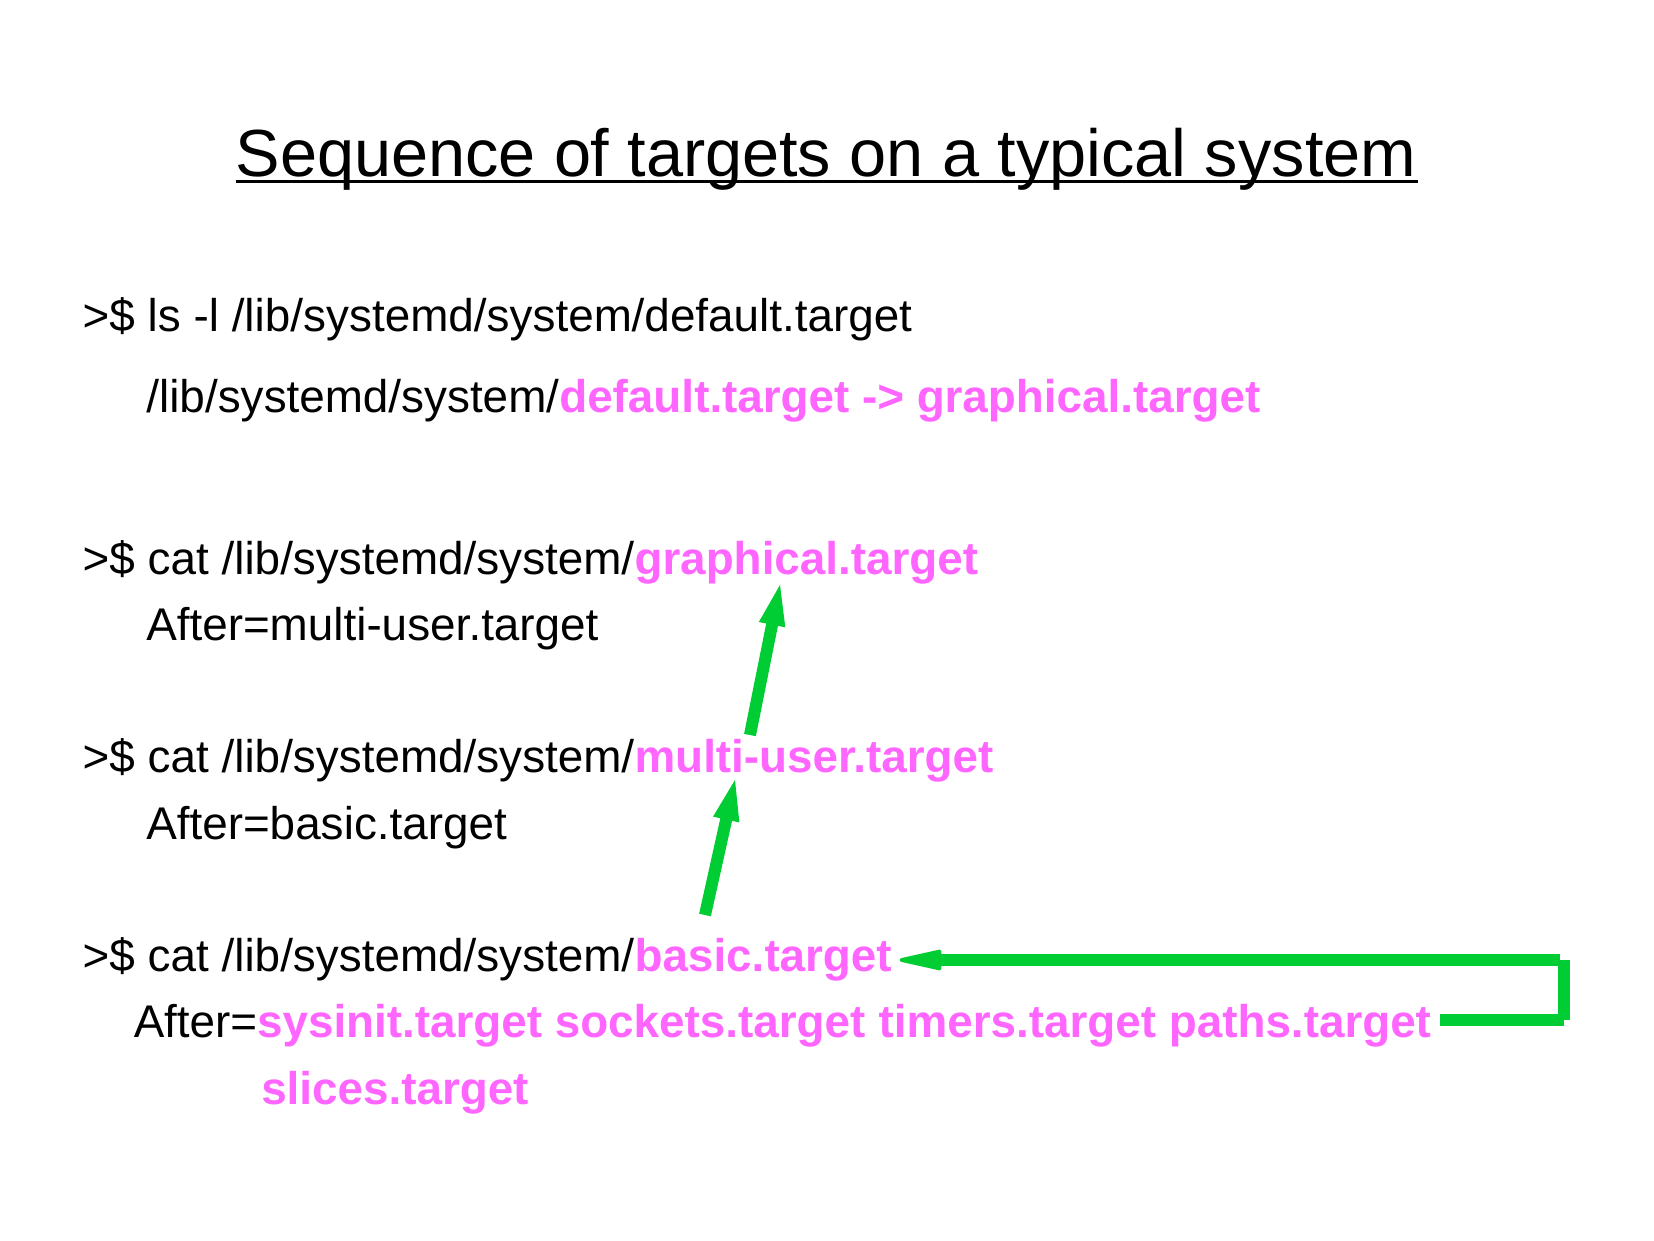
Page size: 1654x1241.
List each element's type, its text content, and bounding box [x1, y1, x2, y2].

title Sequence of targets on a typical system [82, 49, 1571, 257]
list >$ ls -l /lib/systemd/system/default.target /lib/systemd/system/default.target -> graphical.target >$ cat /lib/systemd/system/graphical.target After=multi-user.target >$ cat /lib/systemd/system/multi-user.target After=basic.target >$ cat /lib/systemd/system/basic.target After=sysinit.target sockets.target timers.target paths.target slices.target [82, 290, 1606, 1126]
